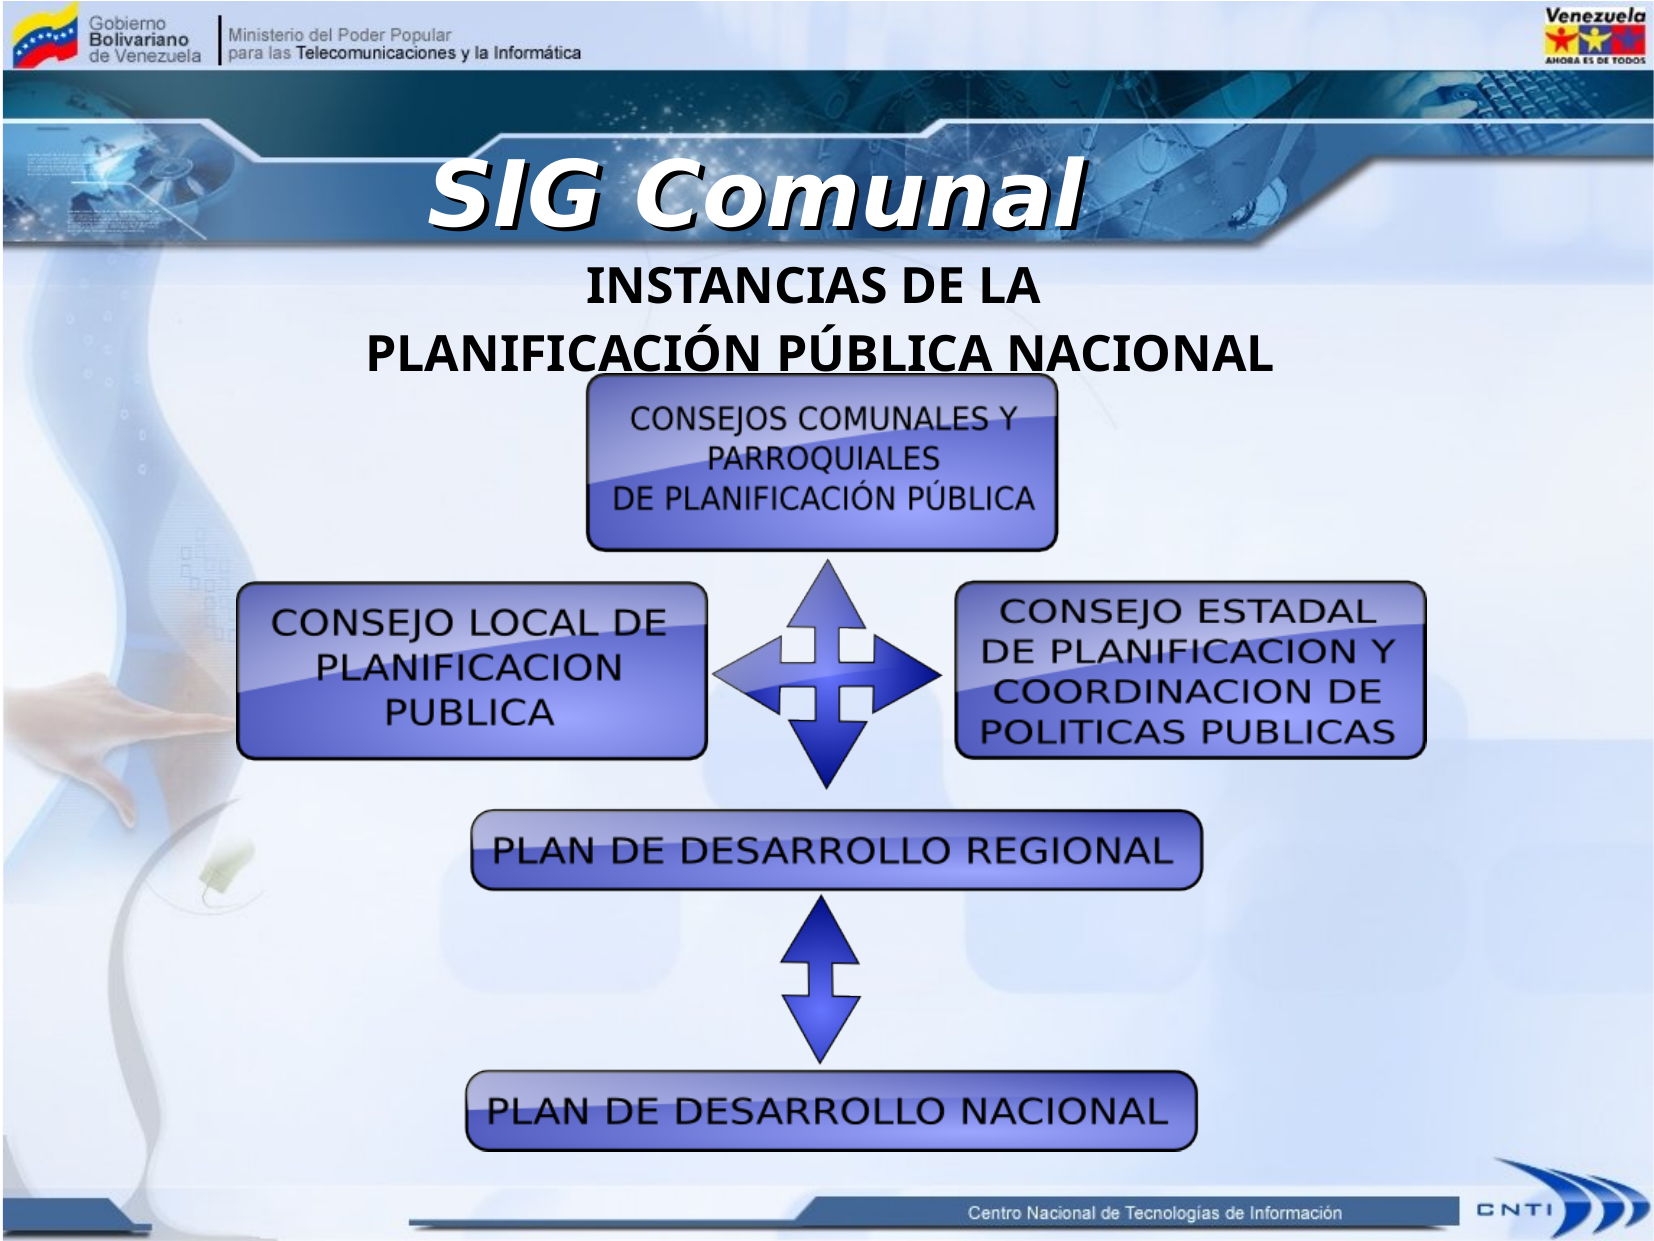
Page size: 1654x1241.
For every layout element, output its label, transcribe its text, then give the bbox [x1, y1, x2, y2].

title SIG Comunal [12, 91, 1501, 299]
picture [2, 1, 1654, 1241]
text_box INSTANCIAS DE LA PLANIFICACIÓN PÚBLICA NACIONAL [350, 299, 1291, 373]
